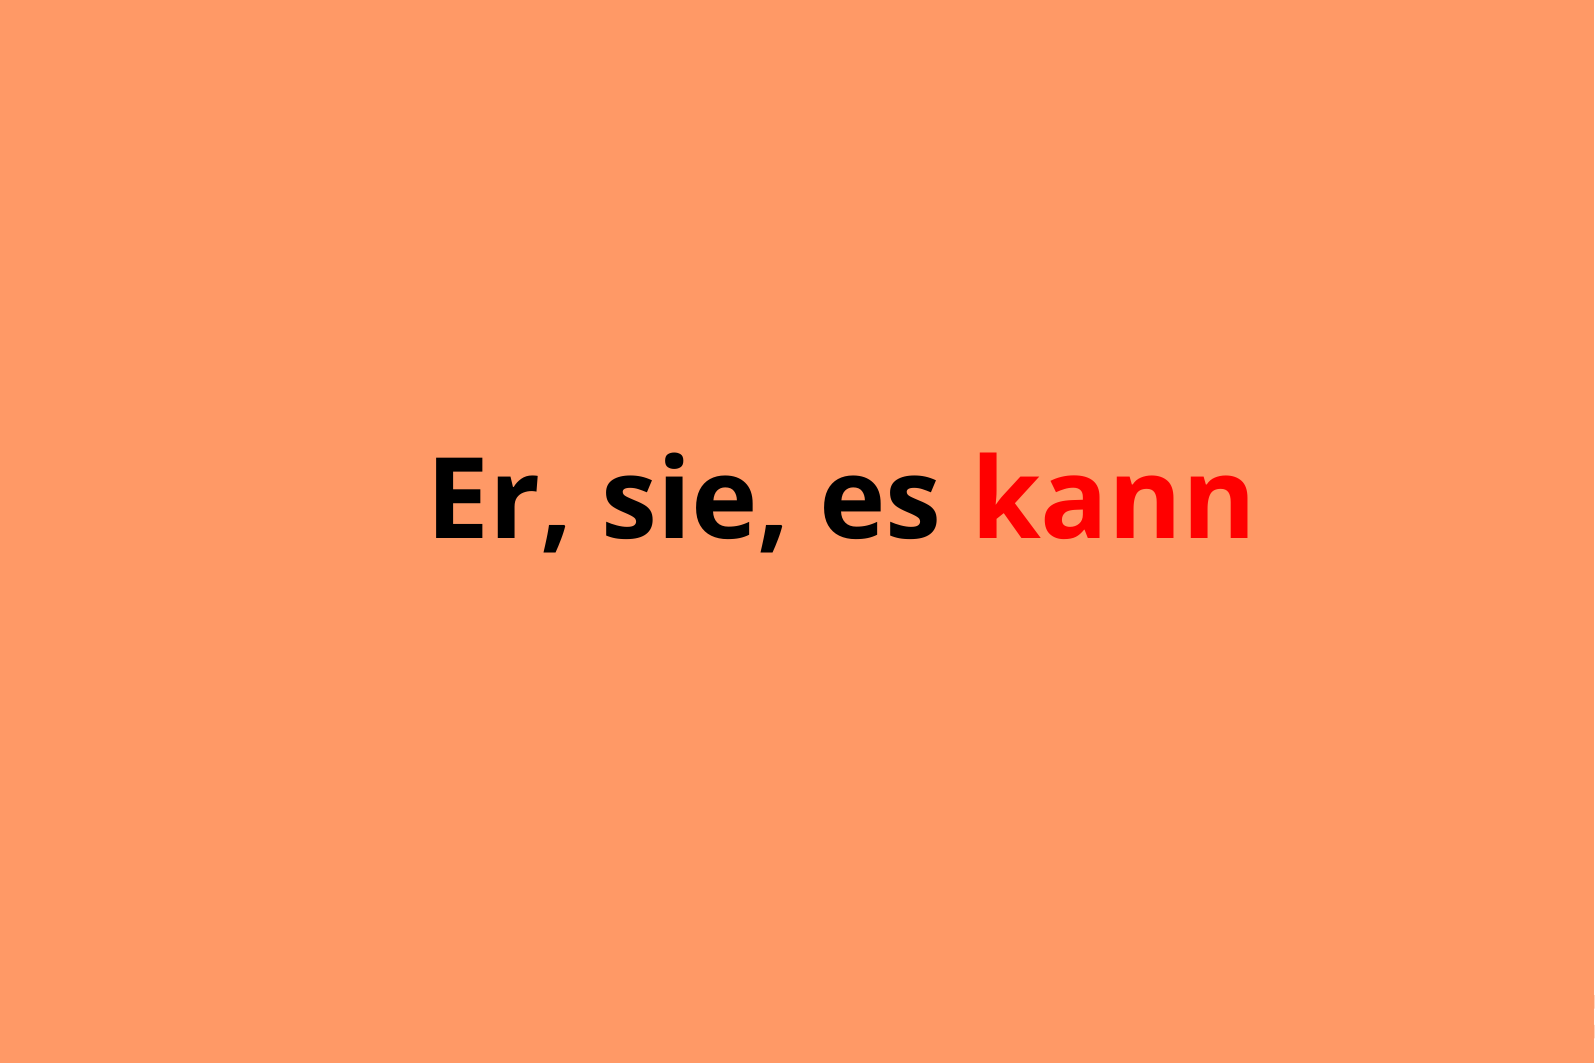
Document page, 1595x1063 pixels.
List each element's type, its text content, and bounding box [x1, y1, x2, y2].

subtitle Er, sie, es kann [147, 147, 1536, 842]
